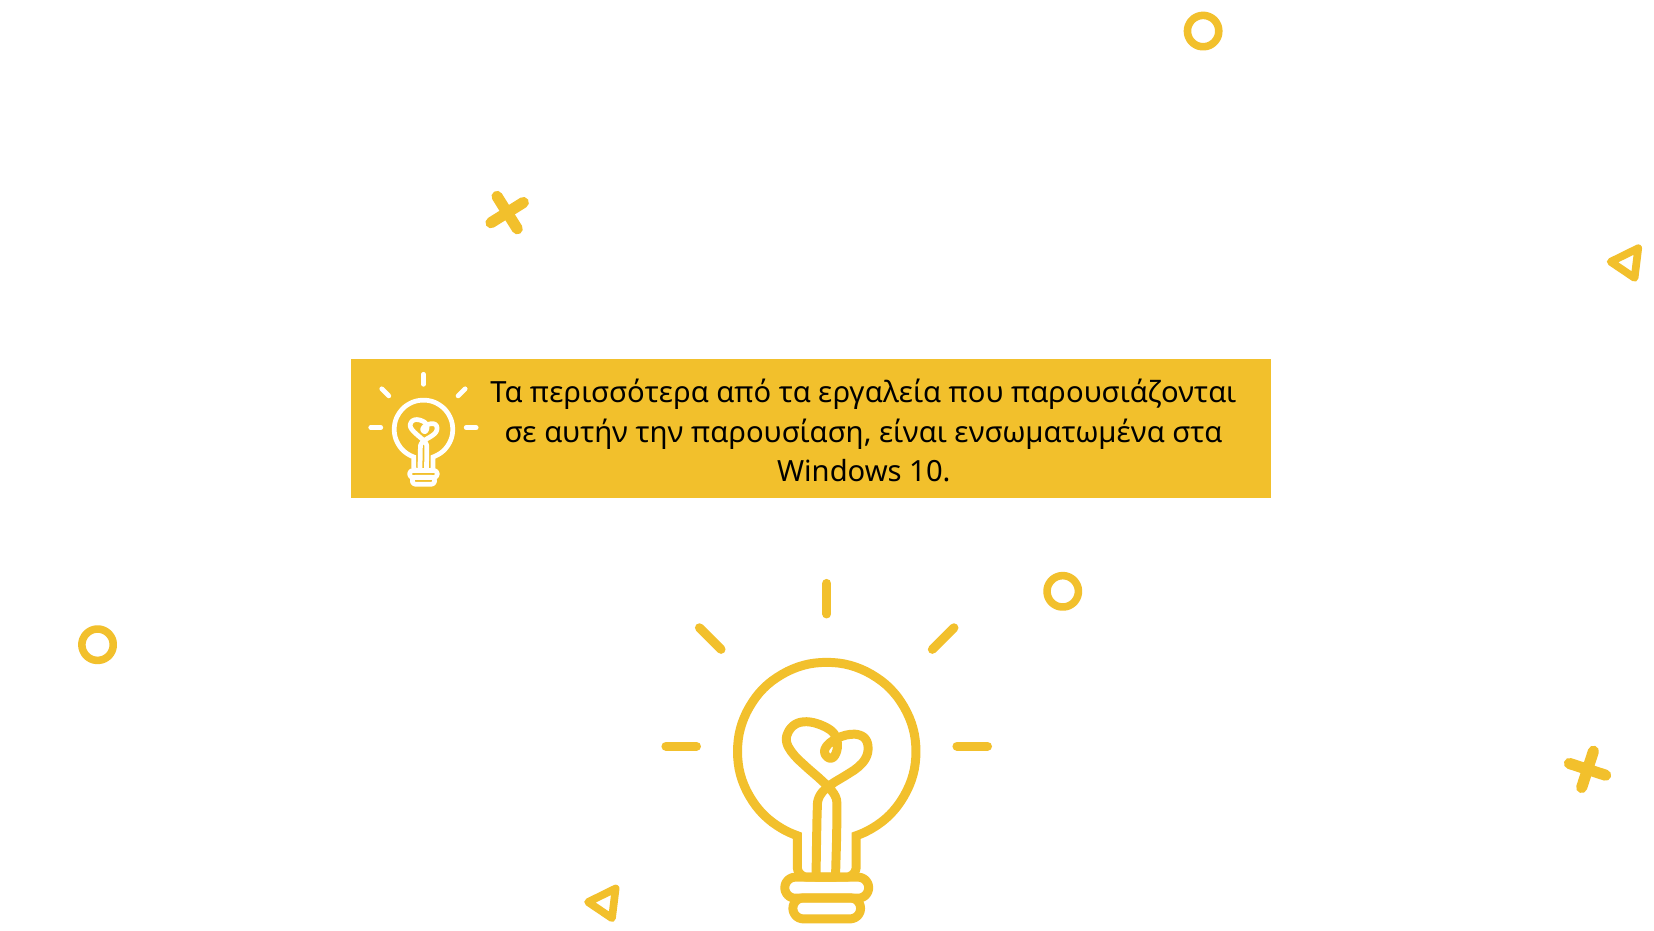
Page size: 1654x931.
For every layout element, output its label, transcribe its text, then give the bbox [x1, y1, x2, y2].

text_box Τα περισσότερα από τα εργαλεία που παρουσιάζονται σε αυτήν την παρουσίαση, είναι ενσωματωμένα στα Windows 10. [487, 339, 1241, 523]
